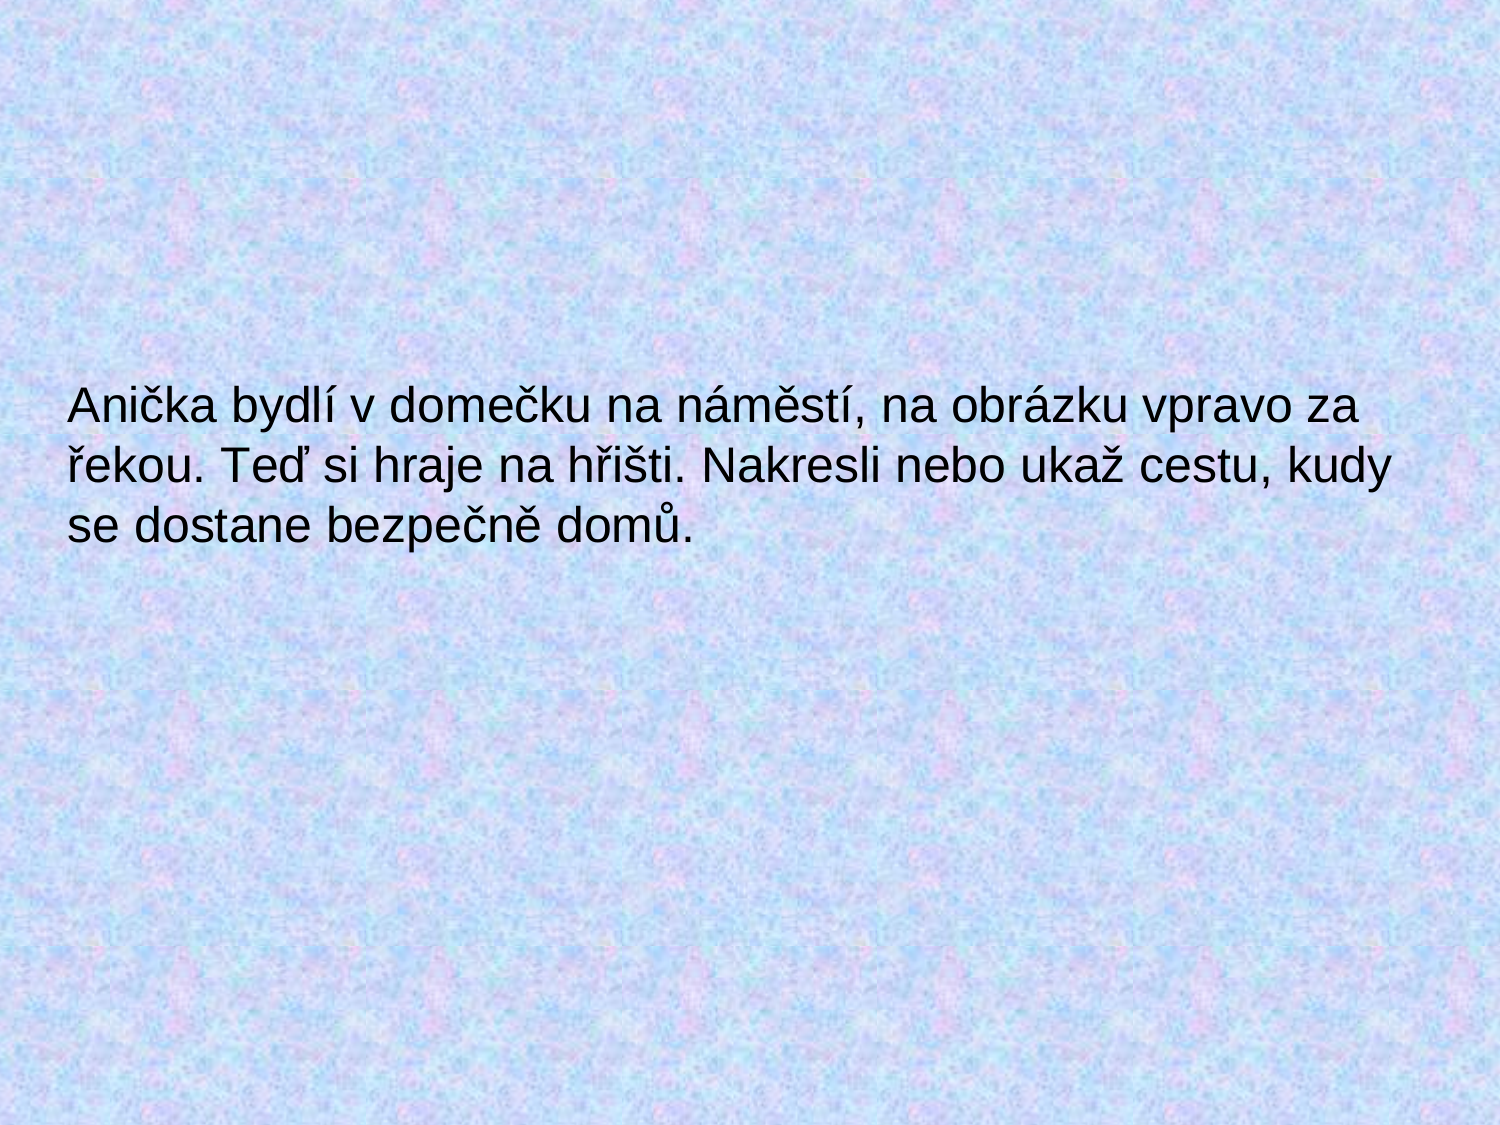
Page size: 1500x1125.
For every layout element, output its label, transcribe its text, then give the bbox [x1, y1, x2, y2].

picture [0, 0, 1500, 1125]
text_box Anička bydlí v domečku na náměstí, na obrázku vpravo za řekou. Teď si hraje na hřišti. Nakresli nebo ukaž cestu, kudy se dostane bezpečně domů. [53, 364, 1435, 561]
